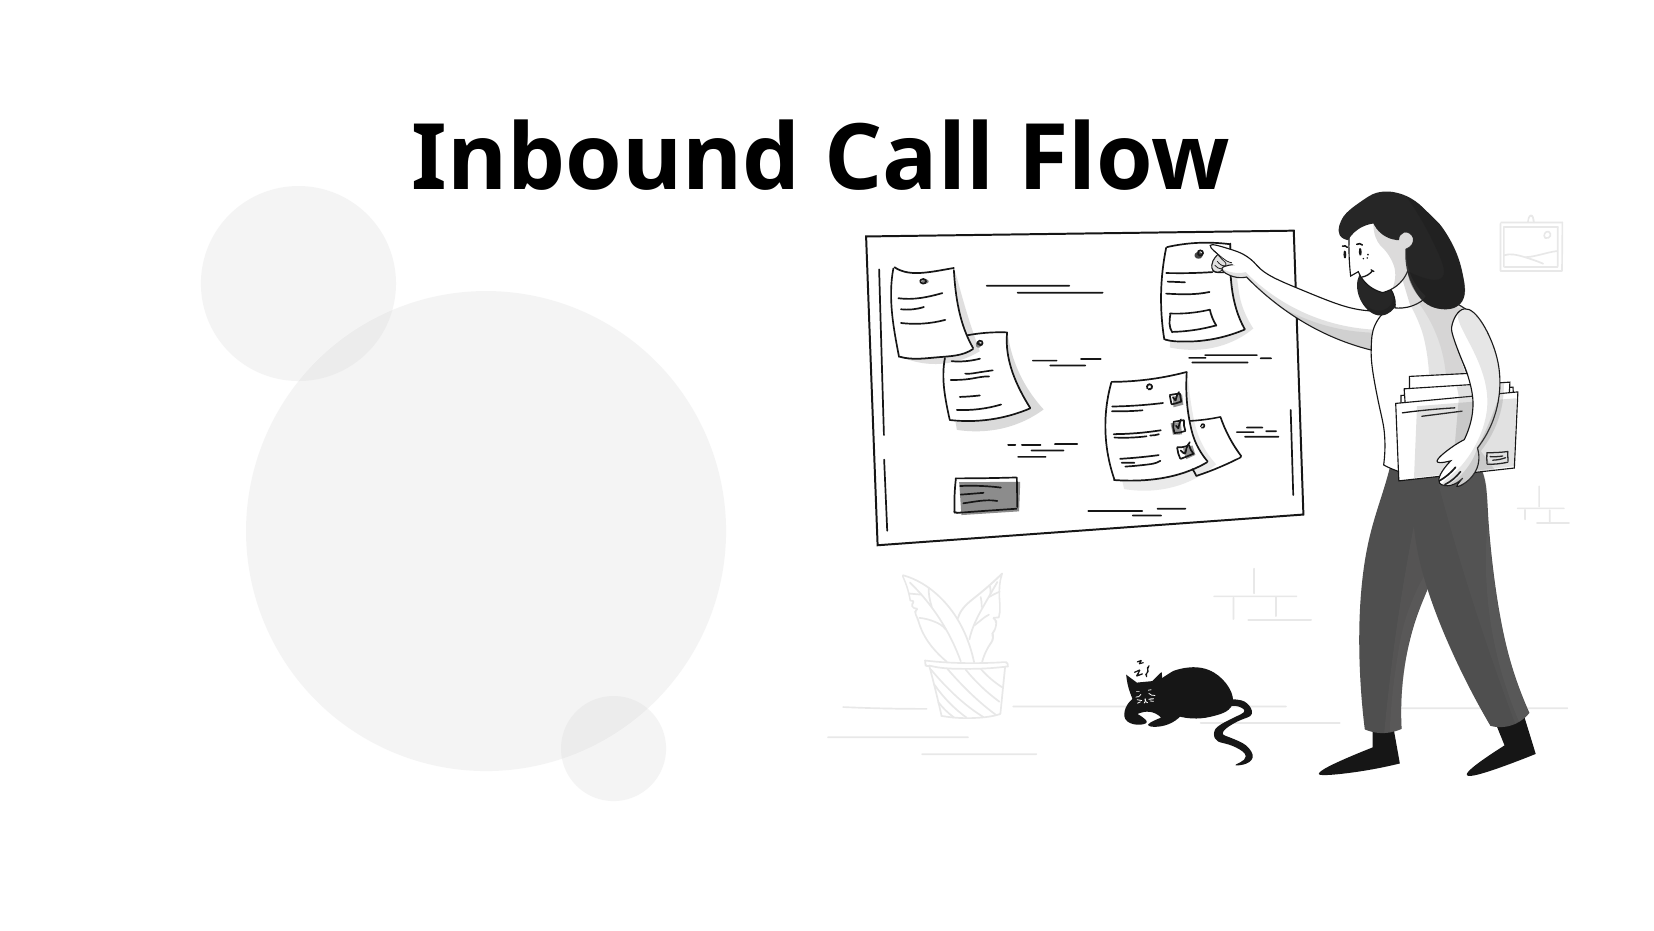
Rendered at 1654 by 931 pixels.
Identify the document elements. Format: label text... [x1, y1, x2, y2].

title Inbound Call Flow [76, 76, 1565, 233]
